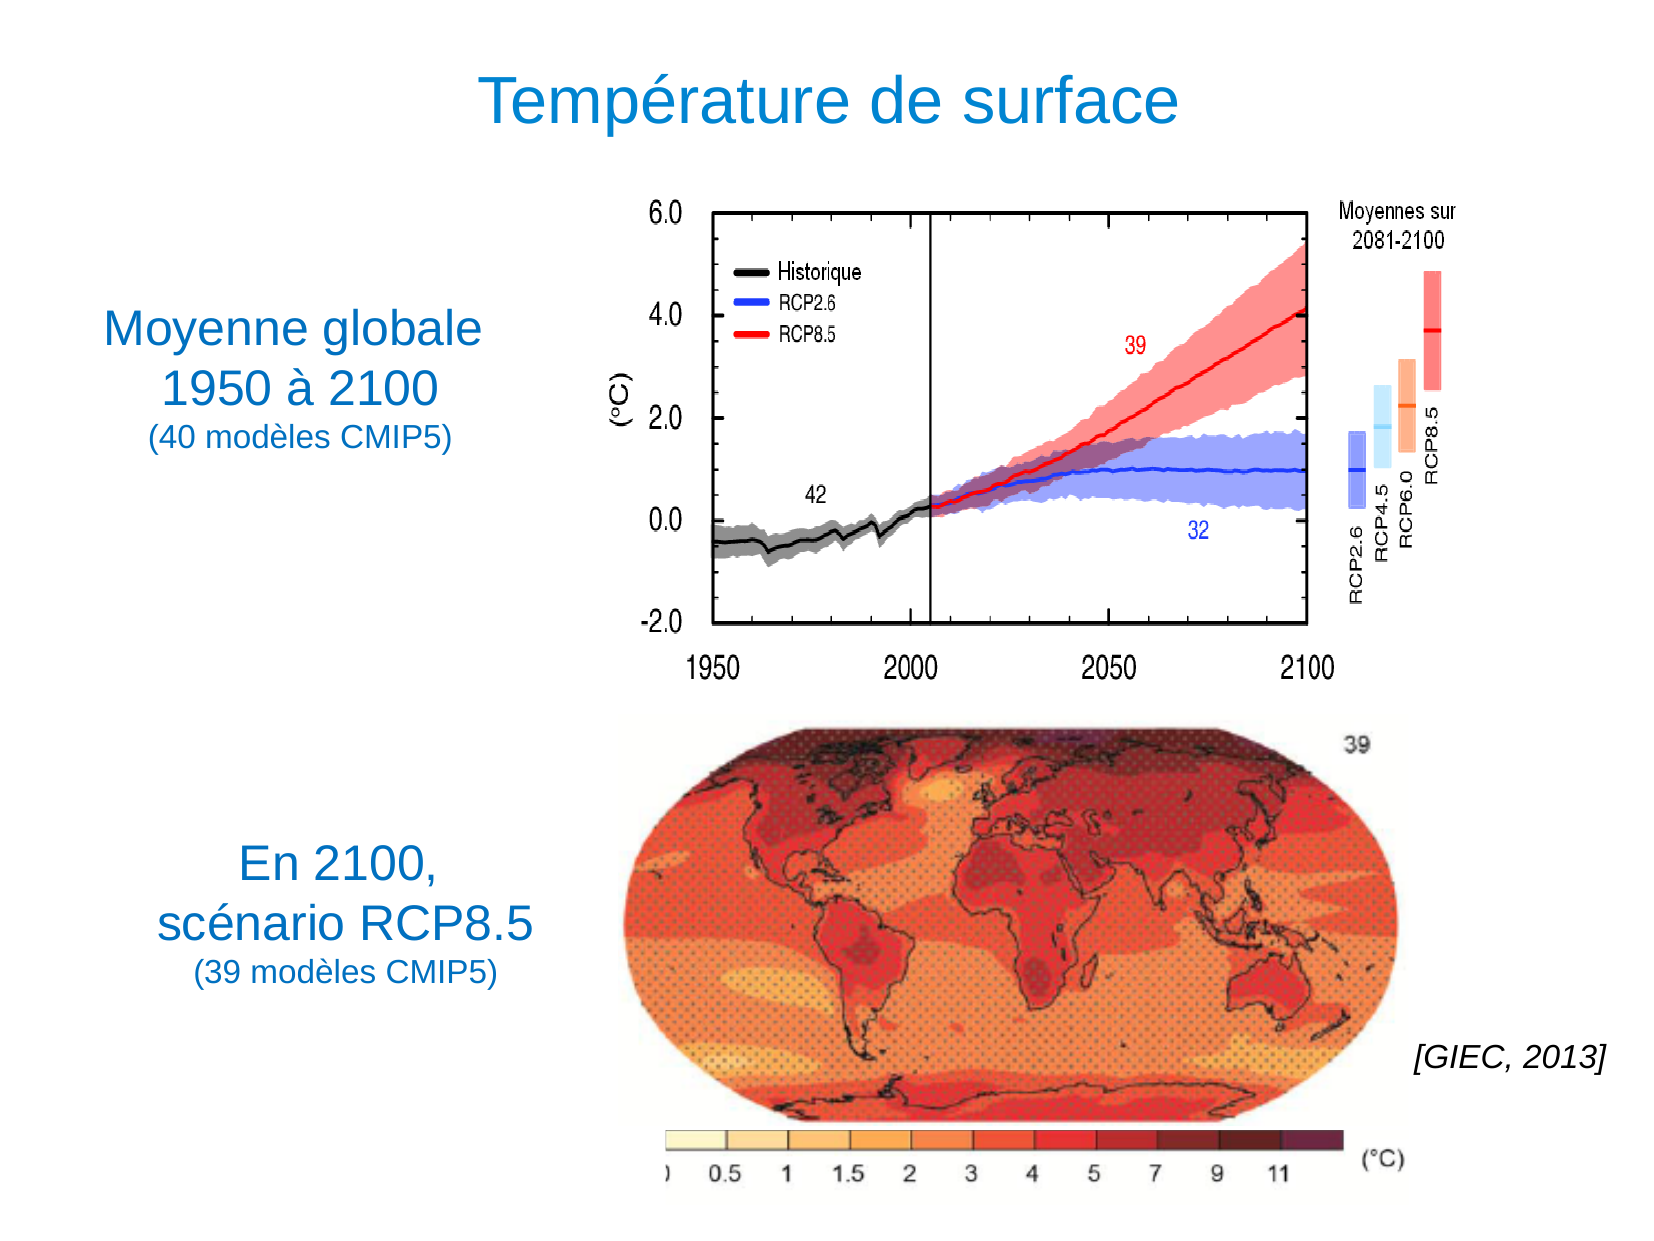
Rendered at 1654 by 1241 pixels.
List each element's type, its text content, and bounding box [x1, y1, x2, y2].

picture [665, 1130, 1409, 1205]
text_box En 2100, scénario RCP8.5 (39 modèles CMIP5) [65, 822, 618, 1093]
picture [585, 160, 1477, 713]
picture [618, 714, 1409, 1126]
text_box [GIEC, 2013] [1409, 1027, 1654, 1089]
text_box Température de surface [50, 49, 1609, 161]
text_box Moyenne globale 1950 à 2100 (40 modèles CMIP5) [20, 287, 581, 590]
